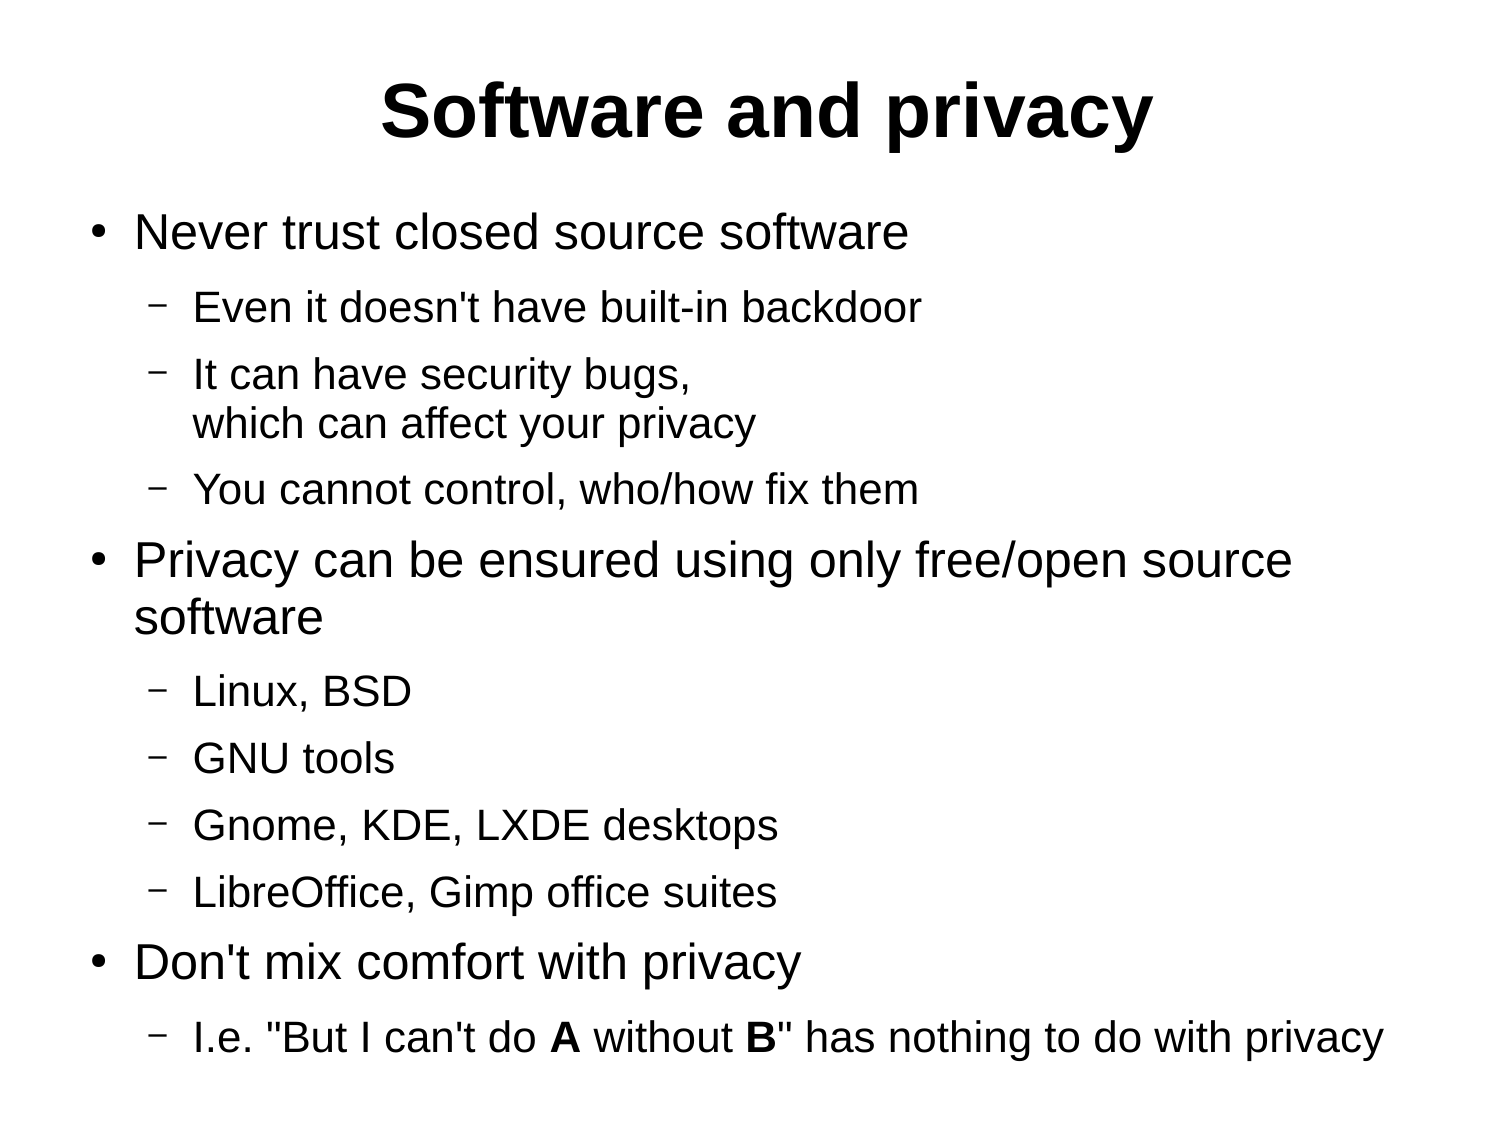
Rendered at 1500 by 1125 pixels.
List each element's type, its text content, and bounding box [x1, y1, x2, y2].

title Software and privacy [75, 44, 1425, 177]
list Never trust closed source software Even it doesn't have built-in backdoor It can have security bugs, which can affect your privacy You cannot control, who/how fix them Privacy can be ensured using only free/open source software Linux, BSD GNU tools Gnome, KDE, LXDE desktops LibreOffice, Gimp office suites Don't mix comfort with privacy I.e. "But I can't do A without B" has nothing to do with privacy [75, 204, 1395, 1075]
